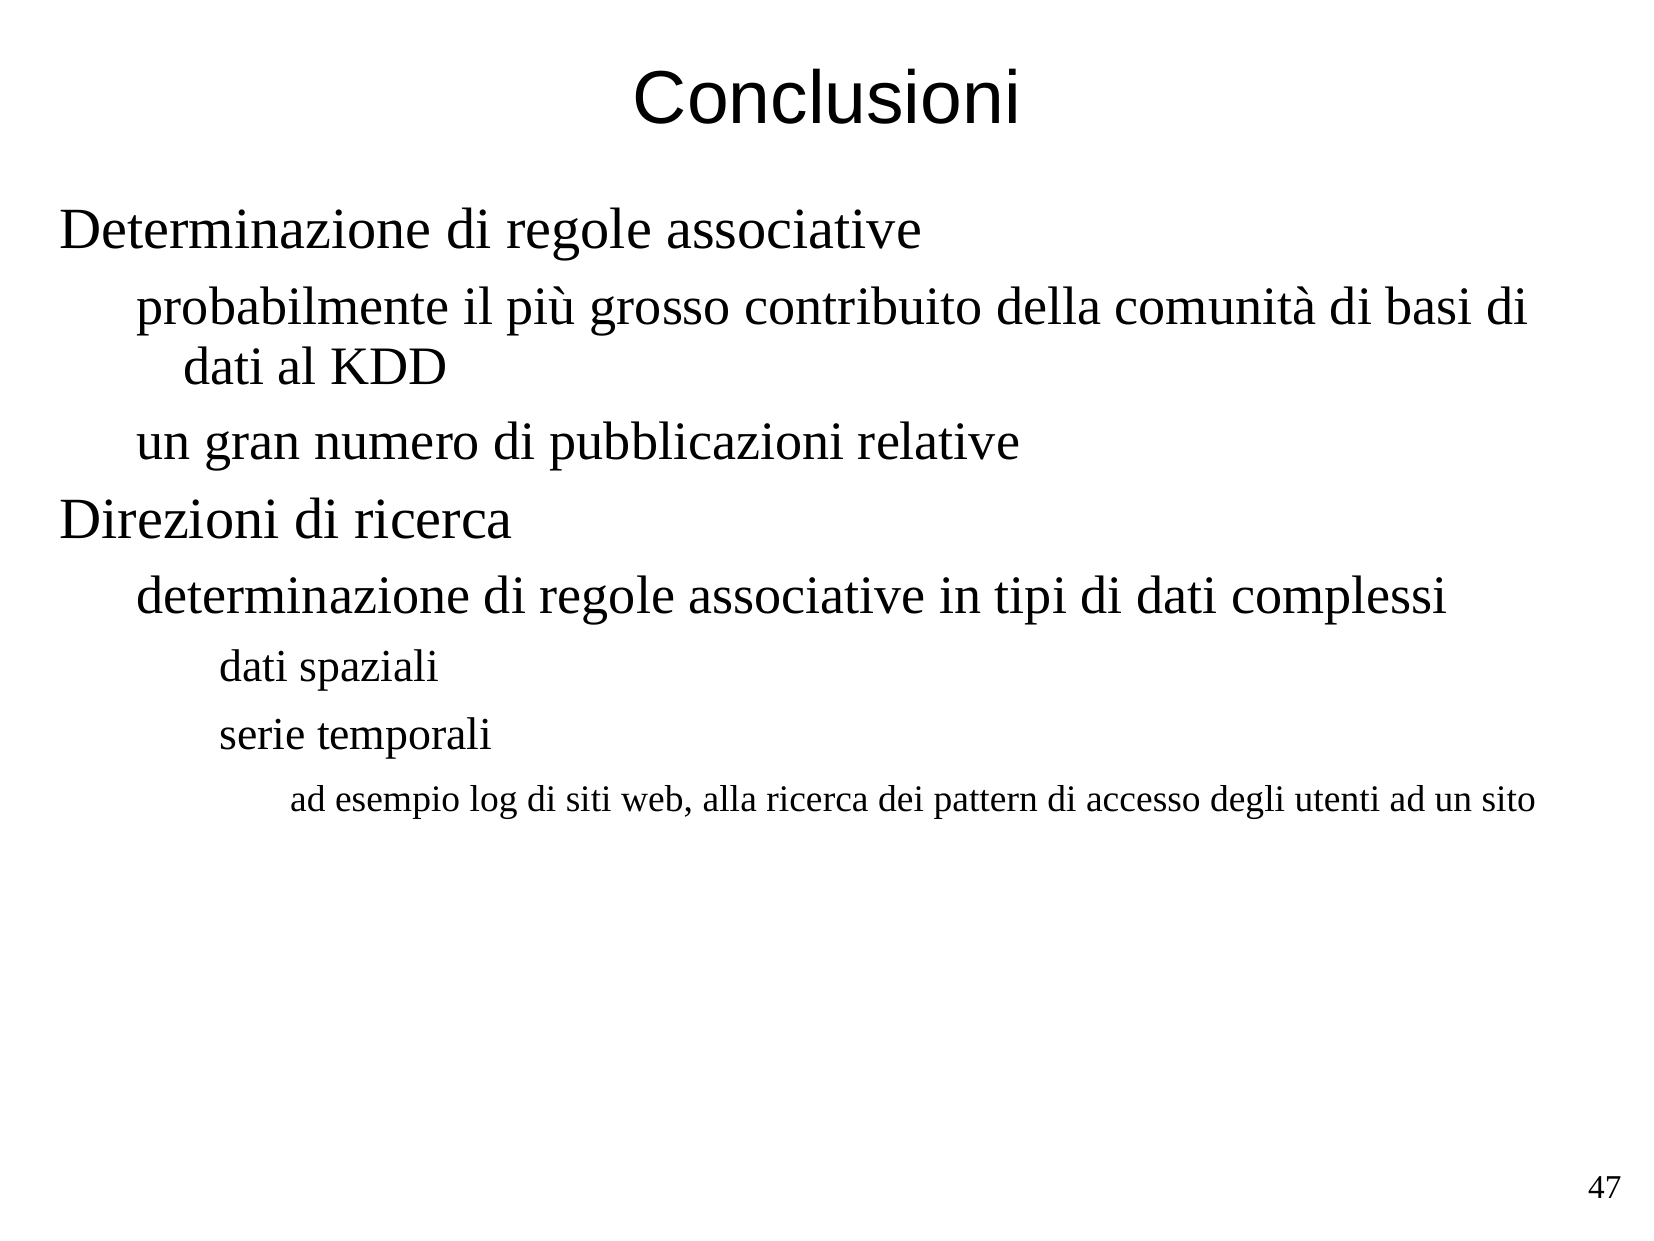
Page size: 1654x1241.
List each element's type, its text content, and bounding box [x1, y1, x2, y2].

title Conclusioni [37, 30, 1617, 166]
list Determinazione di regole associative probabilmente il più grosso contribuito della comunità di basi di dati al KDD un gran numero di pubblicazioni relative Direzioni di ricerca determinazione di regole associative in tipi di dati complessi dati spaziali serie temporali ad esempio log di siti web, alla ricerca dei pattern di accesso degli utenti ad un sito [42, 196, 1612, 1187]
